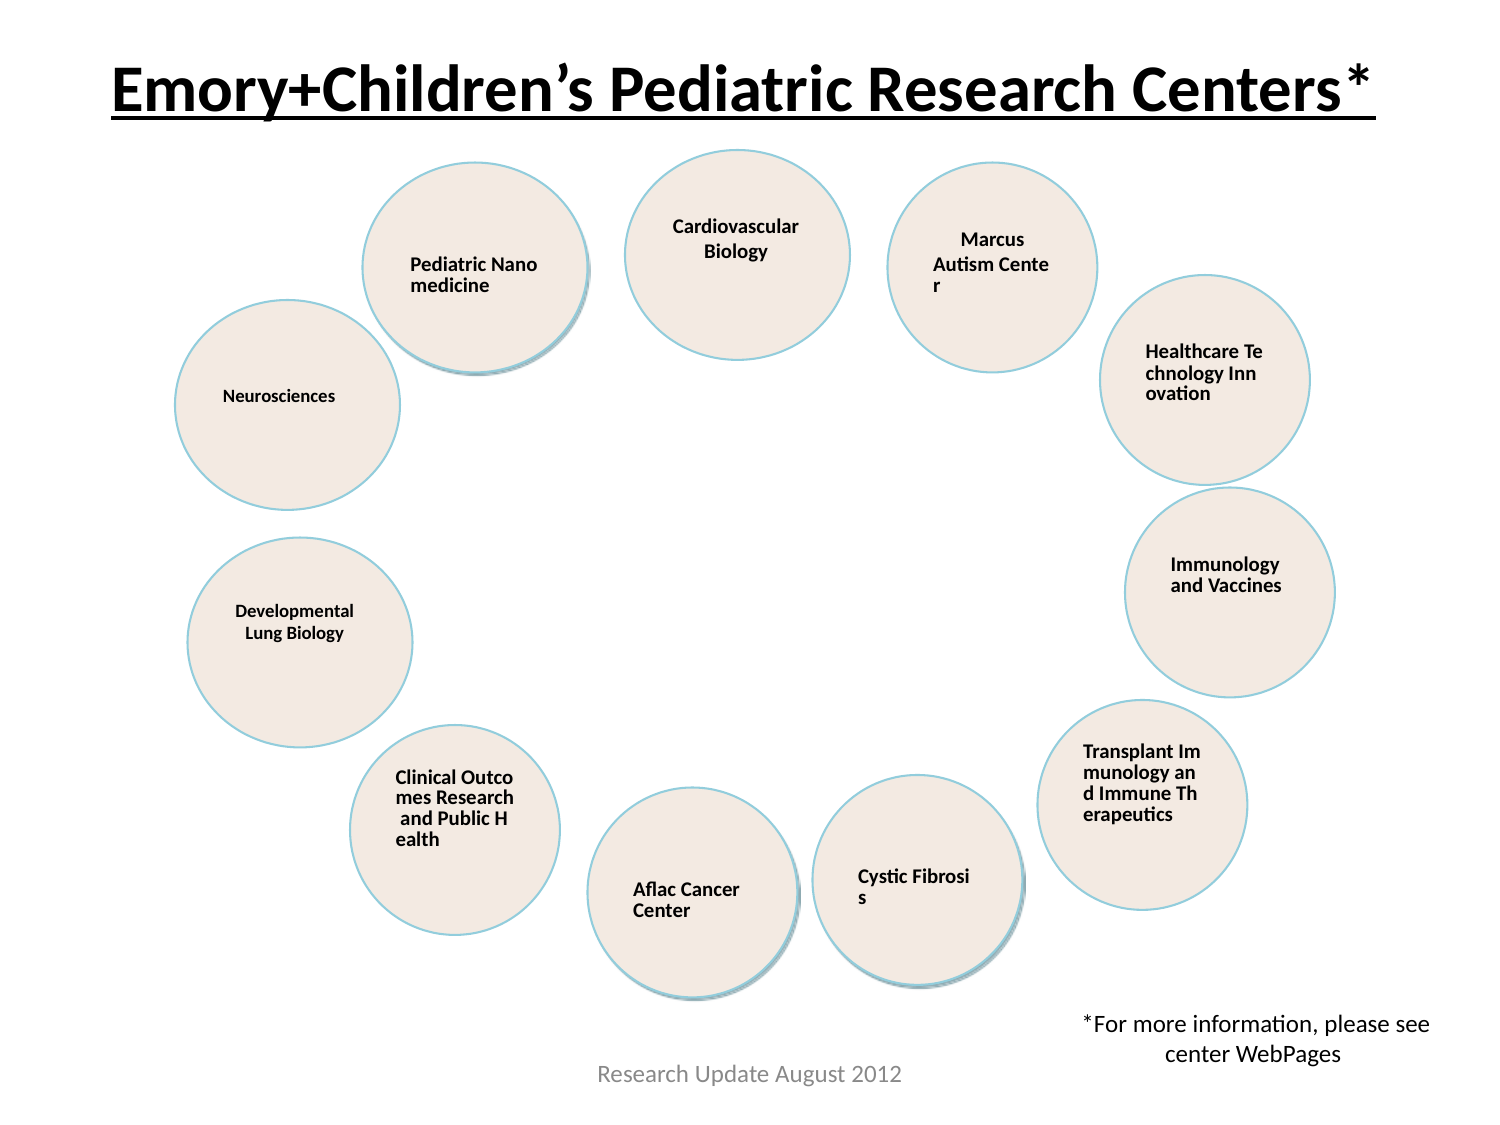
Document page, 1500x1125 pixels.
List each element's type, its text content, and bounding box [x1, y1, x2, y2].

text_box Cardiovascular Biology [624, 149, 851, 360]
text_box Cystic Fibrosis [812, 774, 1023, 985]
text_box Research Update August 2012 [512, 1042, 988, 1103]
text_box Transplant Immunology and Immune Therapeutics [1037, 699, 1248, 910]
text_box Pediatric Nanomedicine [362, 162, 588, 373]
text_box Neurosciences [174, 299, 401, 510]
text_box Emory+Children’s Pediatric Research Centers* [50, 37, 1438, 133]
text_box Clinical Outcomes Research and Public Health [350, 725, 560, 935]
text_box Healthcare Technology Innovation [1100, 275, 1310, 485]
text_box Marcus Autism Center [887, 162, 1098, 373]
text_box Aflac Cancer Center [587, 787, 798, 998]
text_box Developmental Lung Biology [187, 537, 413, 748]
text_box Immunology and Vaccines [1125, 487, 1335, 698]
text_box *For more information, please see center WebPages [1062, 999, 1451, 1076]
